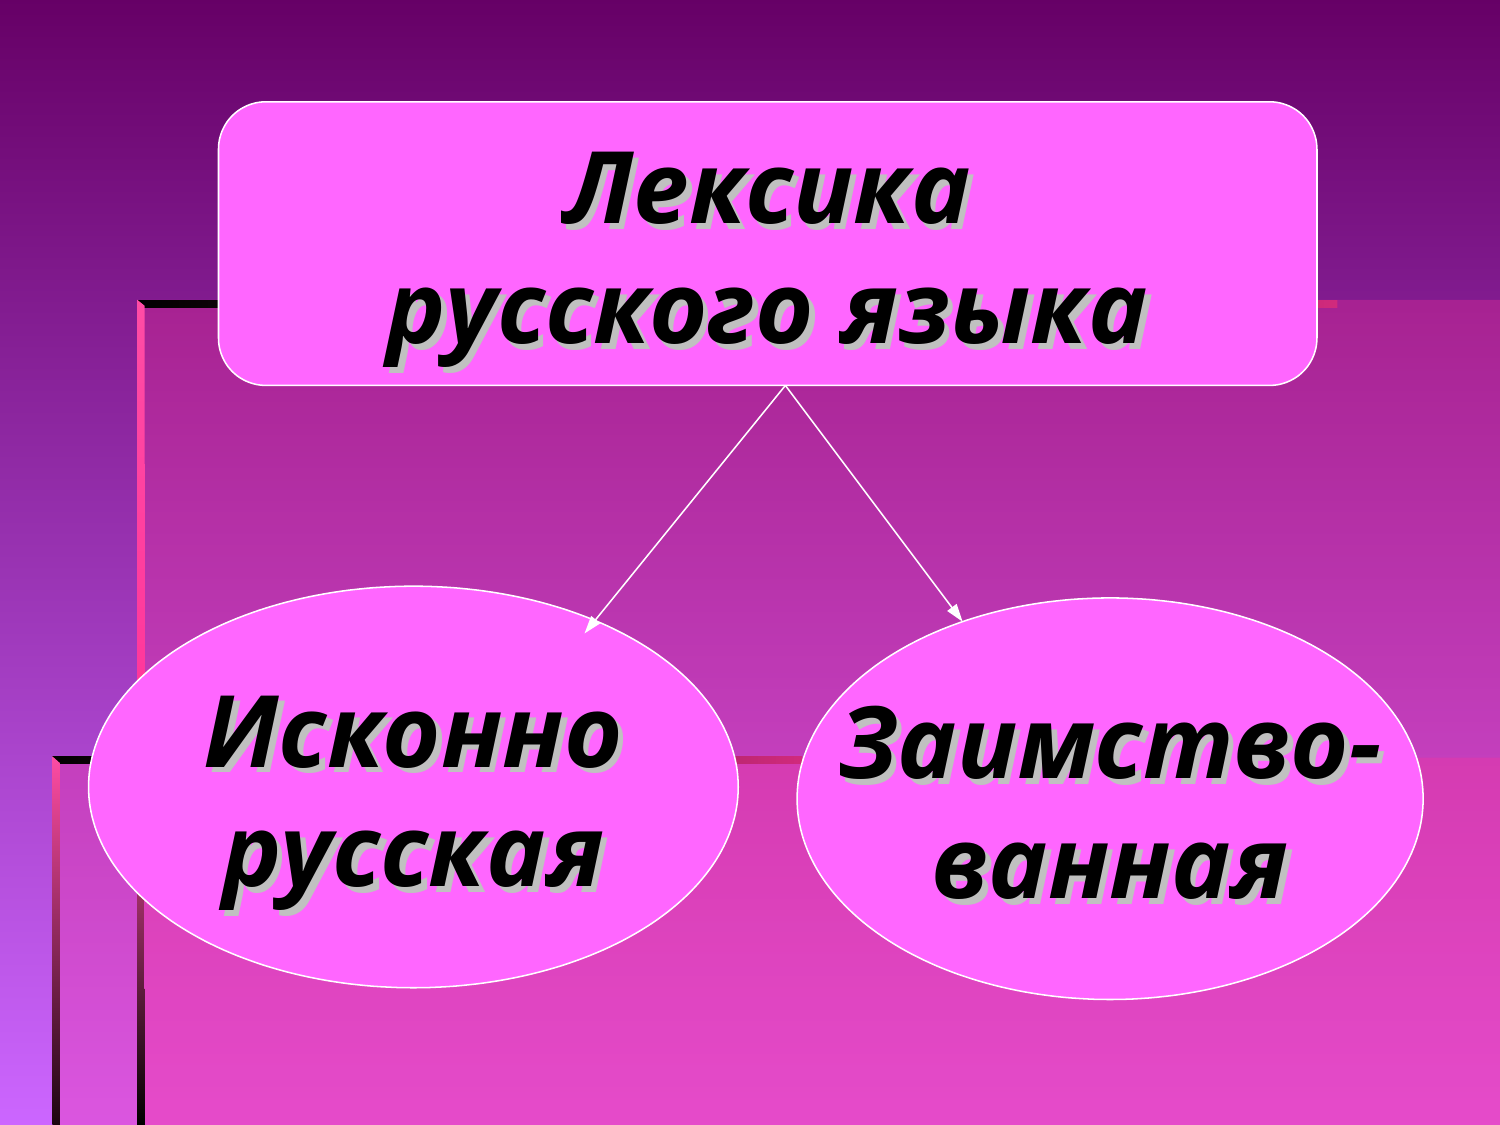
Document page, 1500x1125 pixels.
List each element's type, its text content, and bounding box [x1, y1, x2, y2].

text_box Исконно русская [88, 586, 739, 988]
text_box Заимство- ванная [797, 597, 1424, 1000]
text_box Лексика русского языка [218, 101, 1317, 386]
